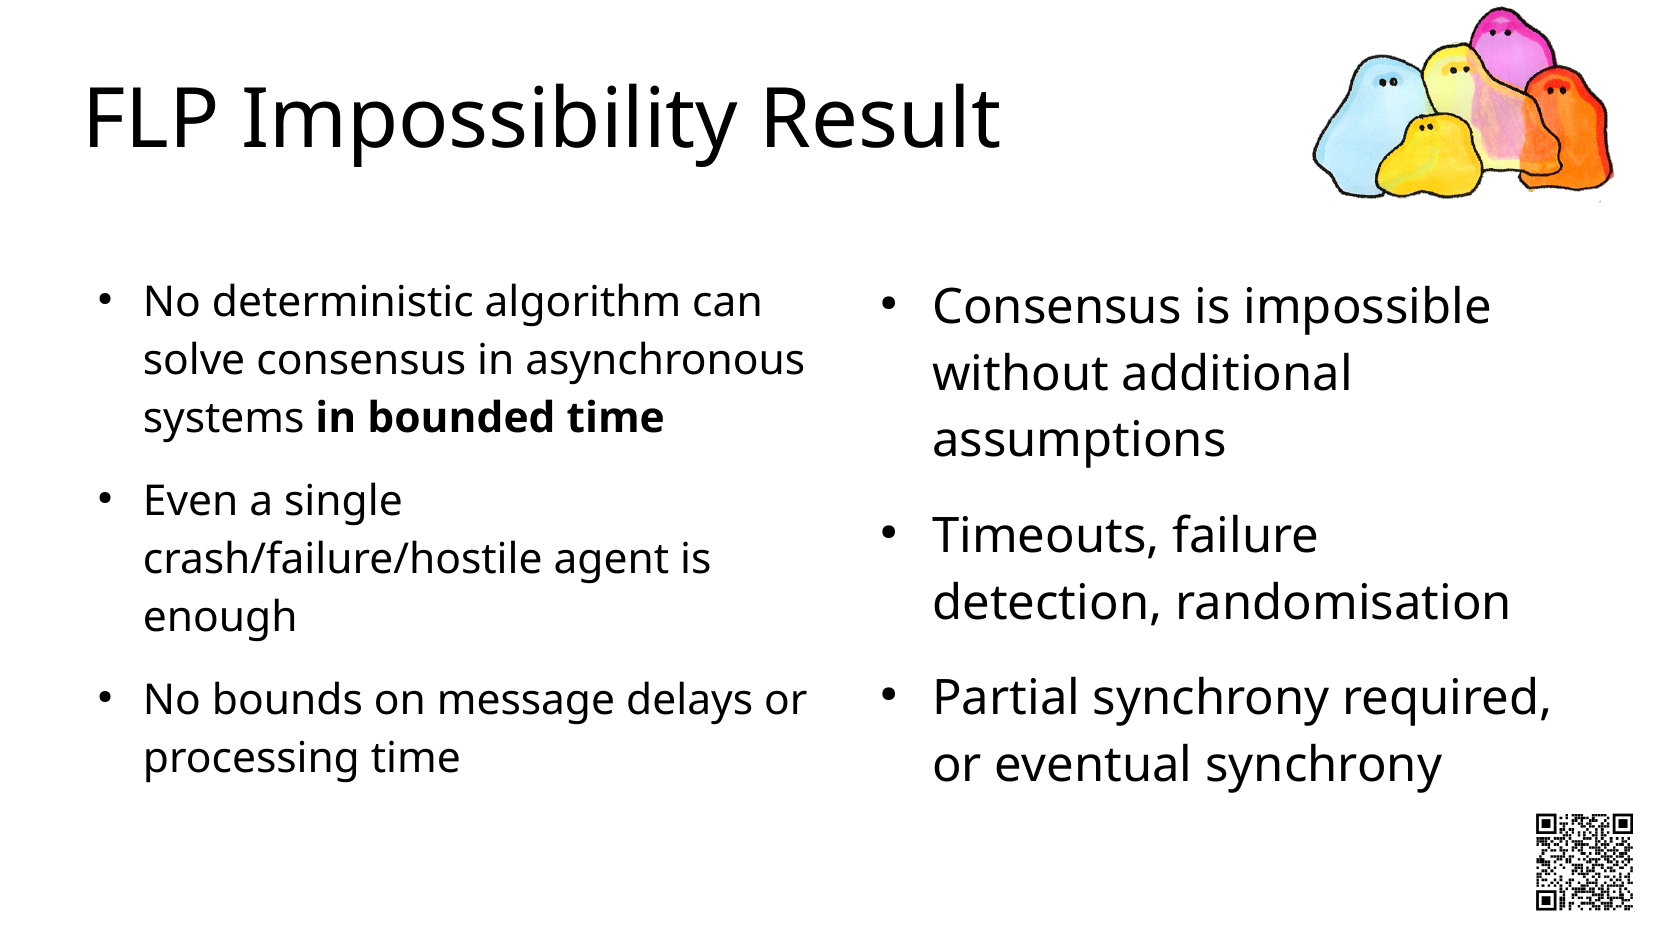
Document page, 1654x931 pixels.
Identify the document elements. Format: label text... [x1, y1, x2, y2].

picture [1535, 812, 1635, 912]
picture [1293, 0, 1619, 237]
list Consensus is impossible without additional assumptions Timeouts, failure detection, randomisation Partial synchrony required, or eventual synchrony [862, 270, 1554, 811]
title FLP Impossibility Result [82, 37, 1293, 193]
list No deterministic algorithm can solve consensus in asynchronous systems in bounded time Even a single crash/failure/hostile agent is enough No bounds on message delays or processing time [82, 270, 809, 811]
